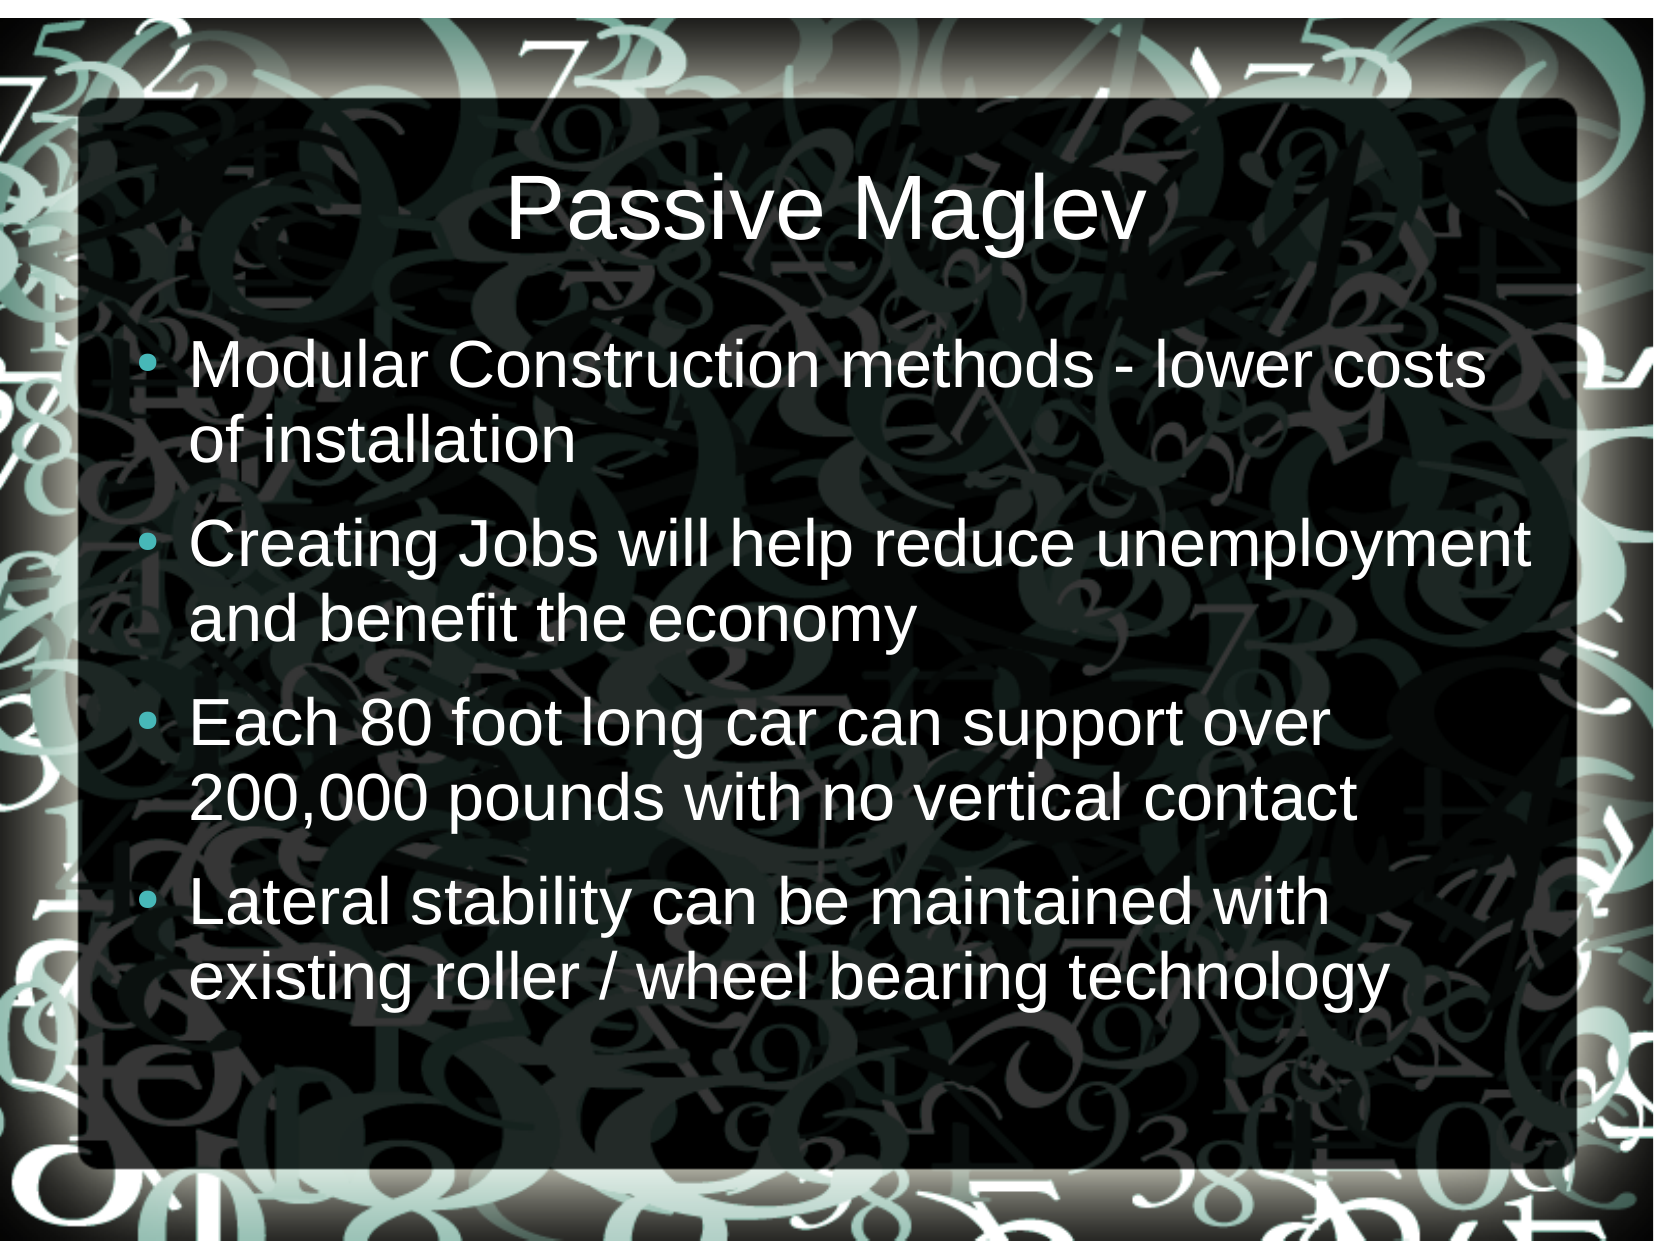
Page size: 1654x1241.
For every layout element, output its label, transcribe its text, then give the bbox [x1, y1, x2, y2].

list Modular Construction methods - lower costs of installation Creating Jobs will help reduce unemployment and benefit the economy Each 80 foot long car can support over 200,000 pounds with no vertical contact Lateral stability can be maintained with existing roller / wheel bearing technology [118, 327, 1541, 1031]
picture [0, 18, 1654, 1241]
title Passive Maglev [82, 105, 1571, 310]
